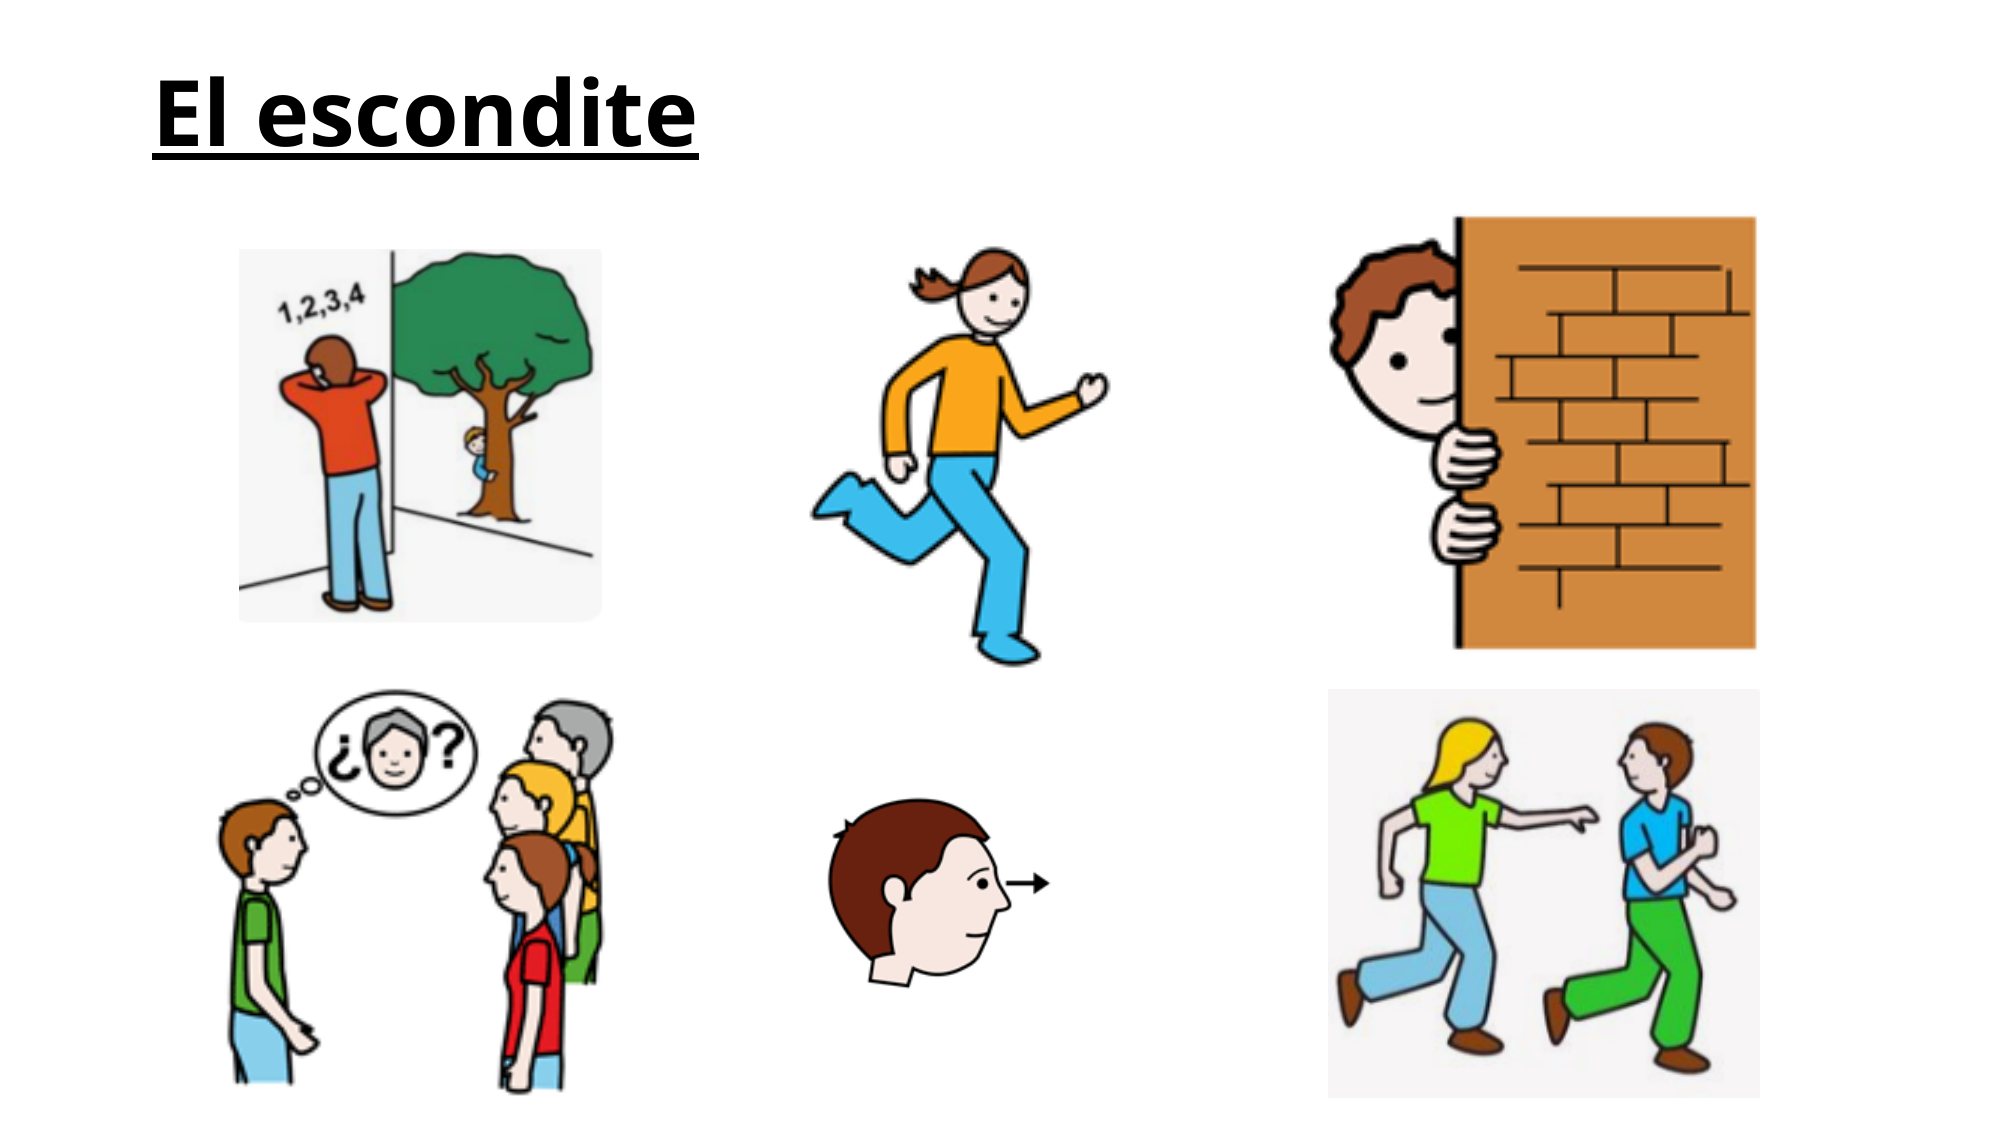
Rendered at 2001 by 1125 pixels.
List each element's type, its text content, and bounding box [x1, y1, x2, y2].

picture [1328, 689, 1760, 1098]
title El escondite [137, 59, 1863, 278]
picture [736, 233, 1186, 683]
picture [822, 776, 1057, 1011]
picture [239, 249, 602, 637]
picture [1319, 209, 1769, 659]
picture [206, 682, 628, 1104]
